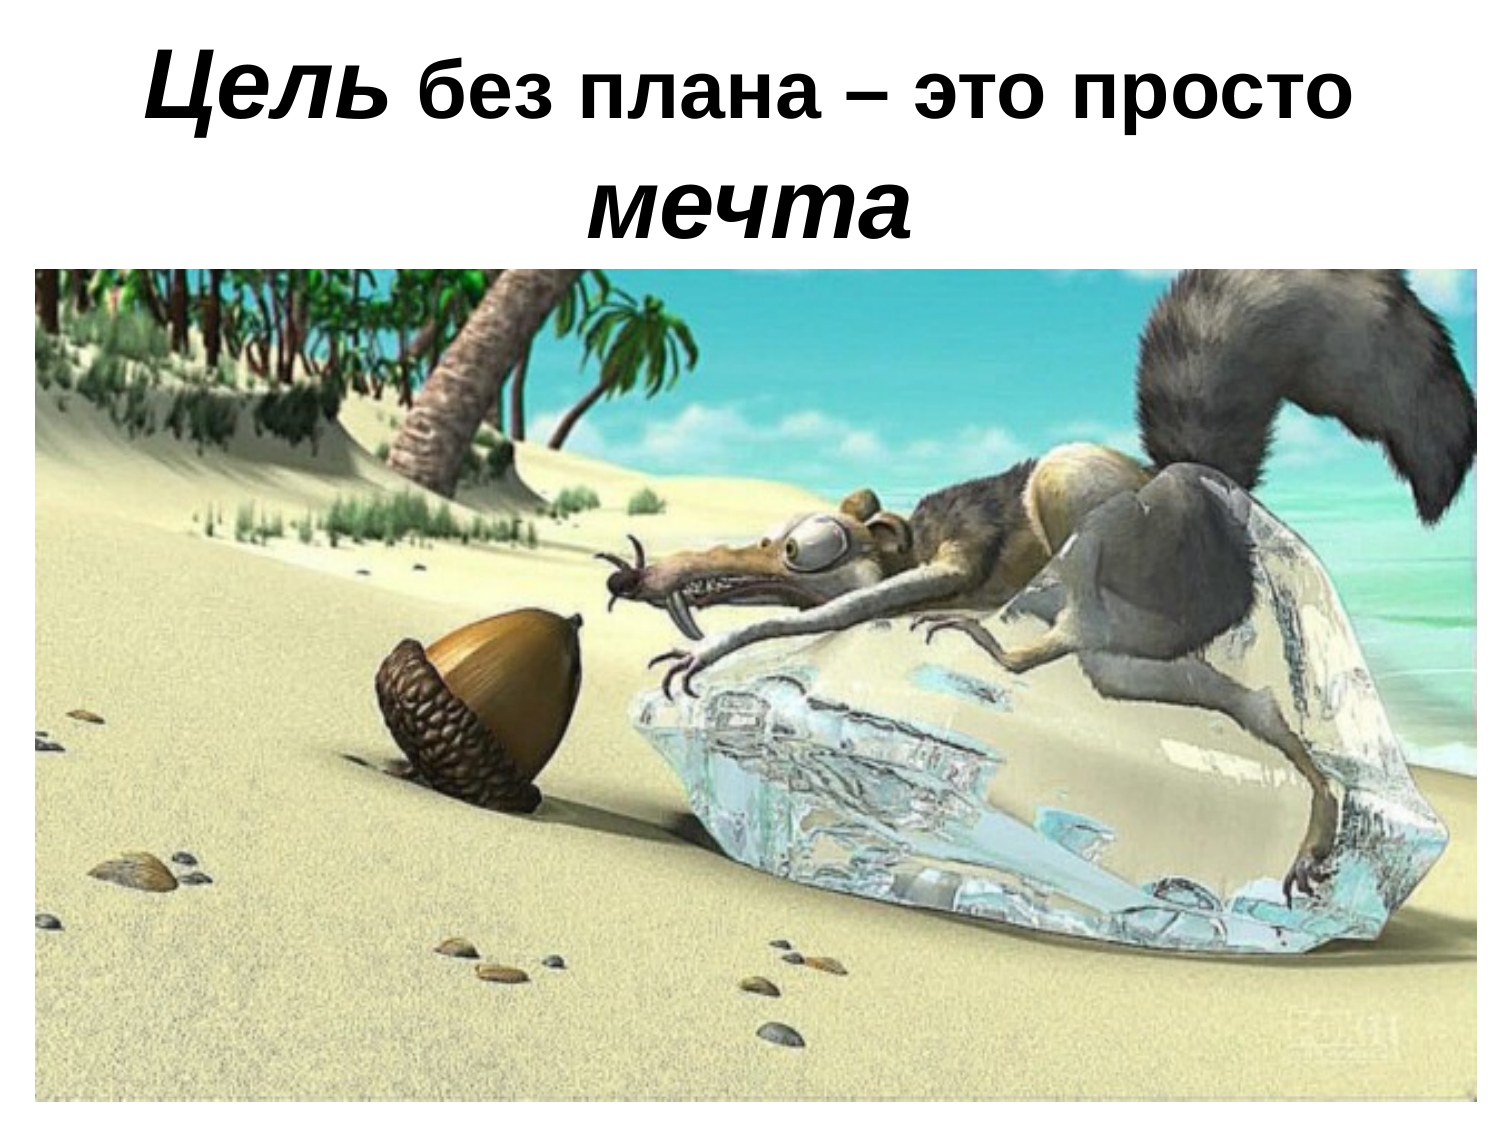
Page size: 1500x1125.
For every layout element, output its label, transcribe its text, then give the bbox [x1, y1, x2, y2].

title Цель без плана – это просто мечта [75, 45, 1425, 233]
picture [35, 269, 1477, 1102]
